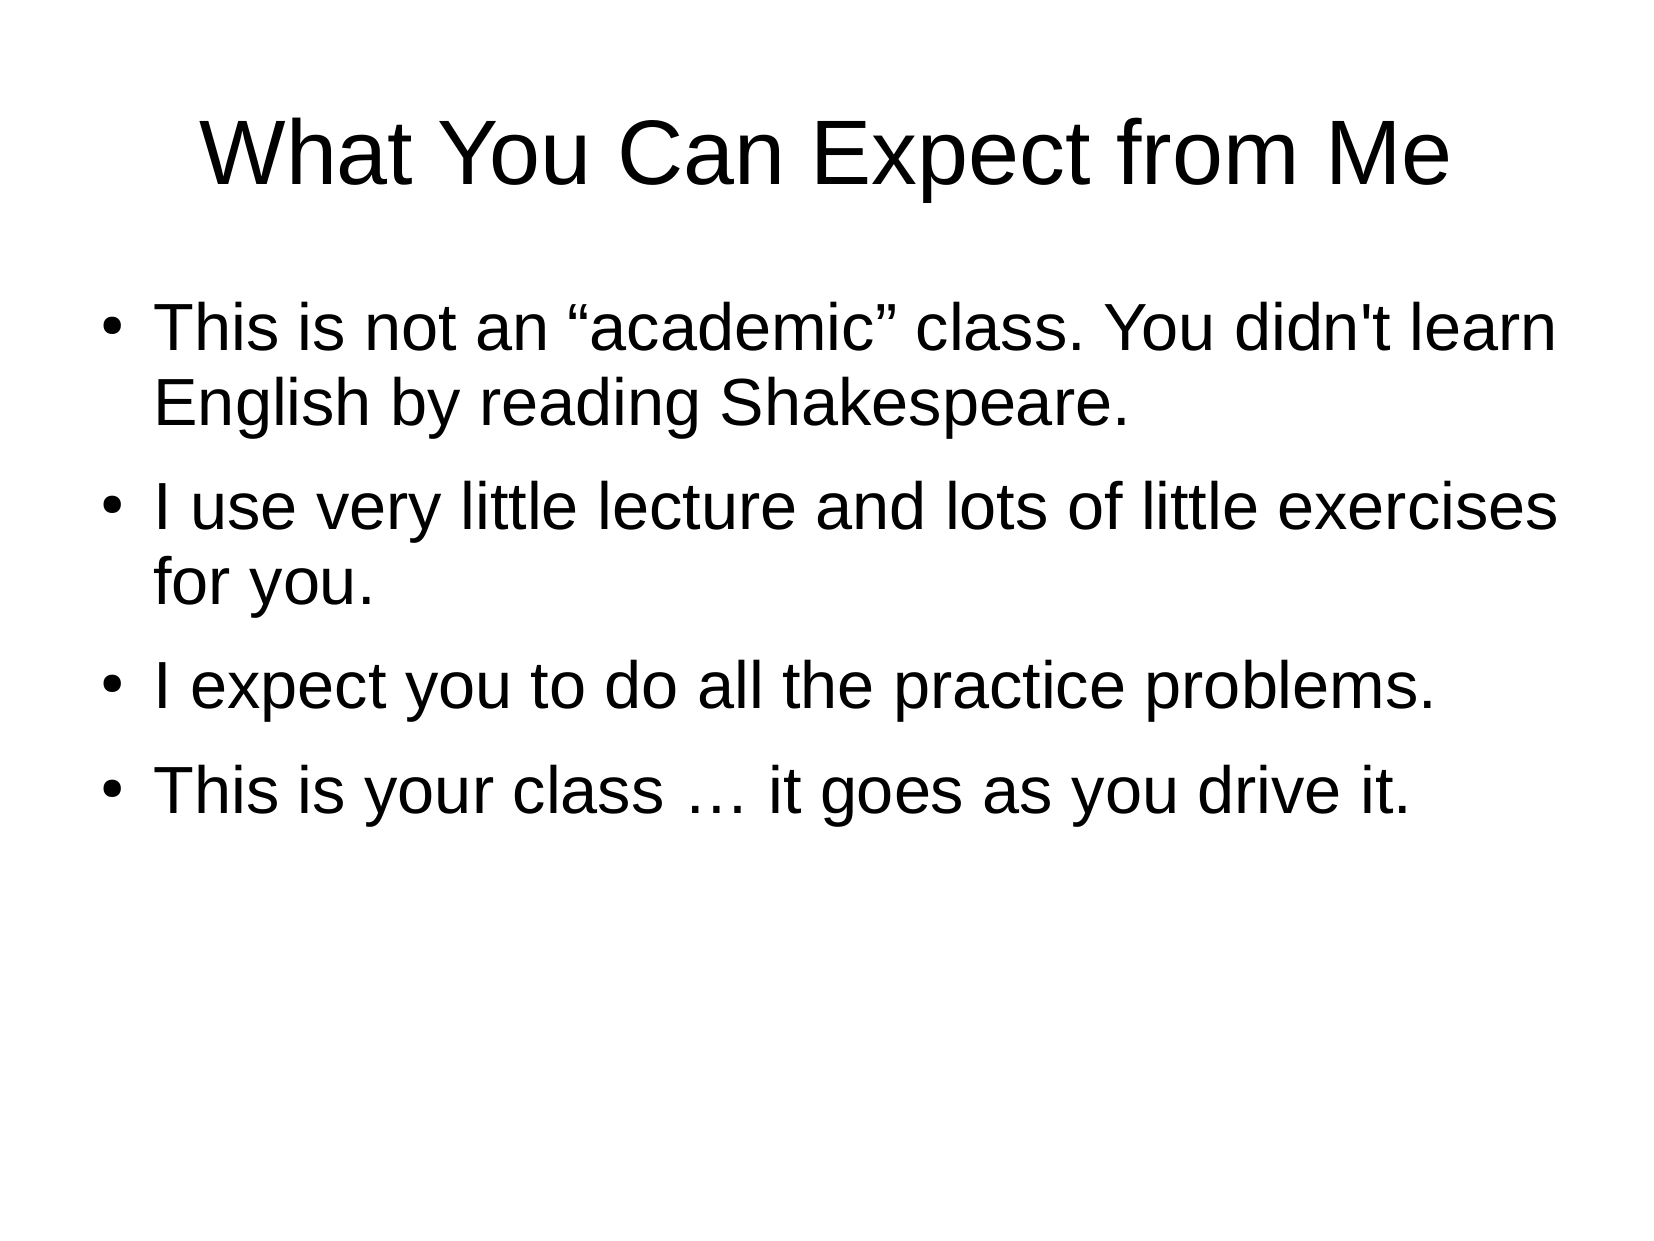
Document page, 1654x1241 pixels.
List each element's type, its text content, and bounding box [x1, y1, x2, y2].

title What You Can Expect from Me [82, 49, 1571, 257]
list This is not an “academic” class. You didn't learn English by reading Shakespeare. I use very little lecture and lots of little exercises for you. I expect you to do all the practice problems. This is your class … it goes as you drive it. [82, 290, 1571, 1010]
